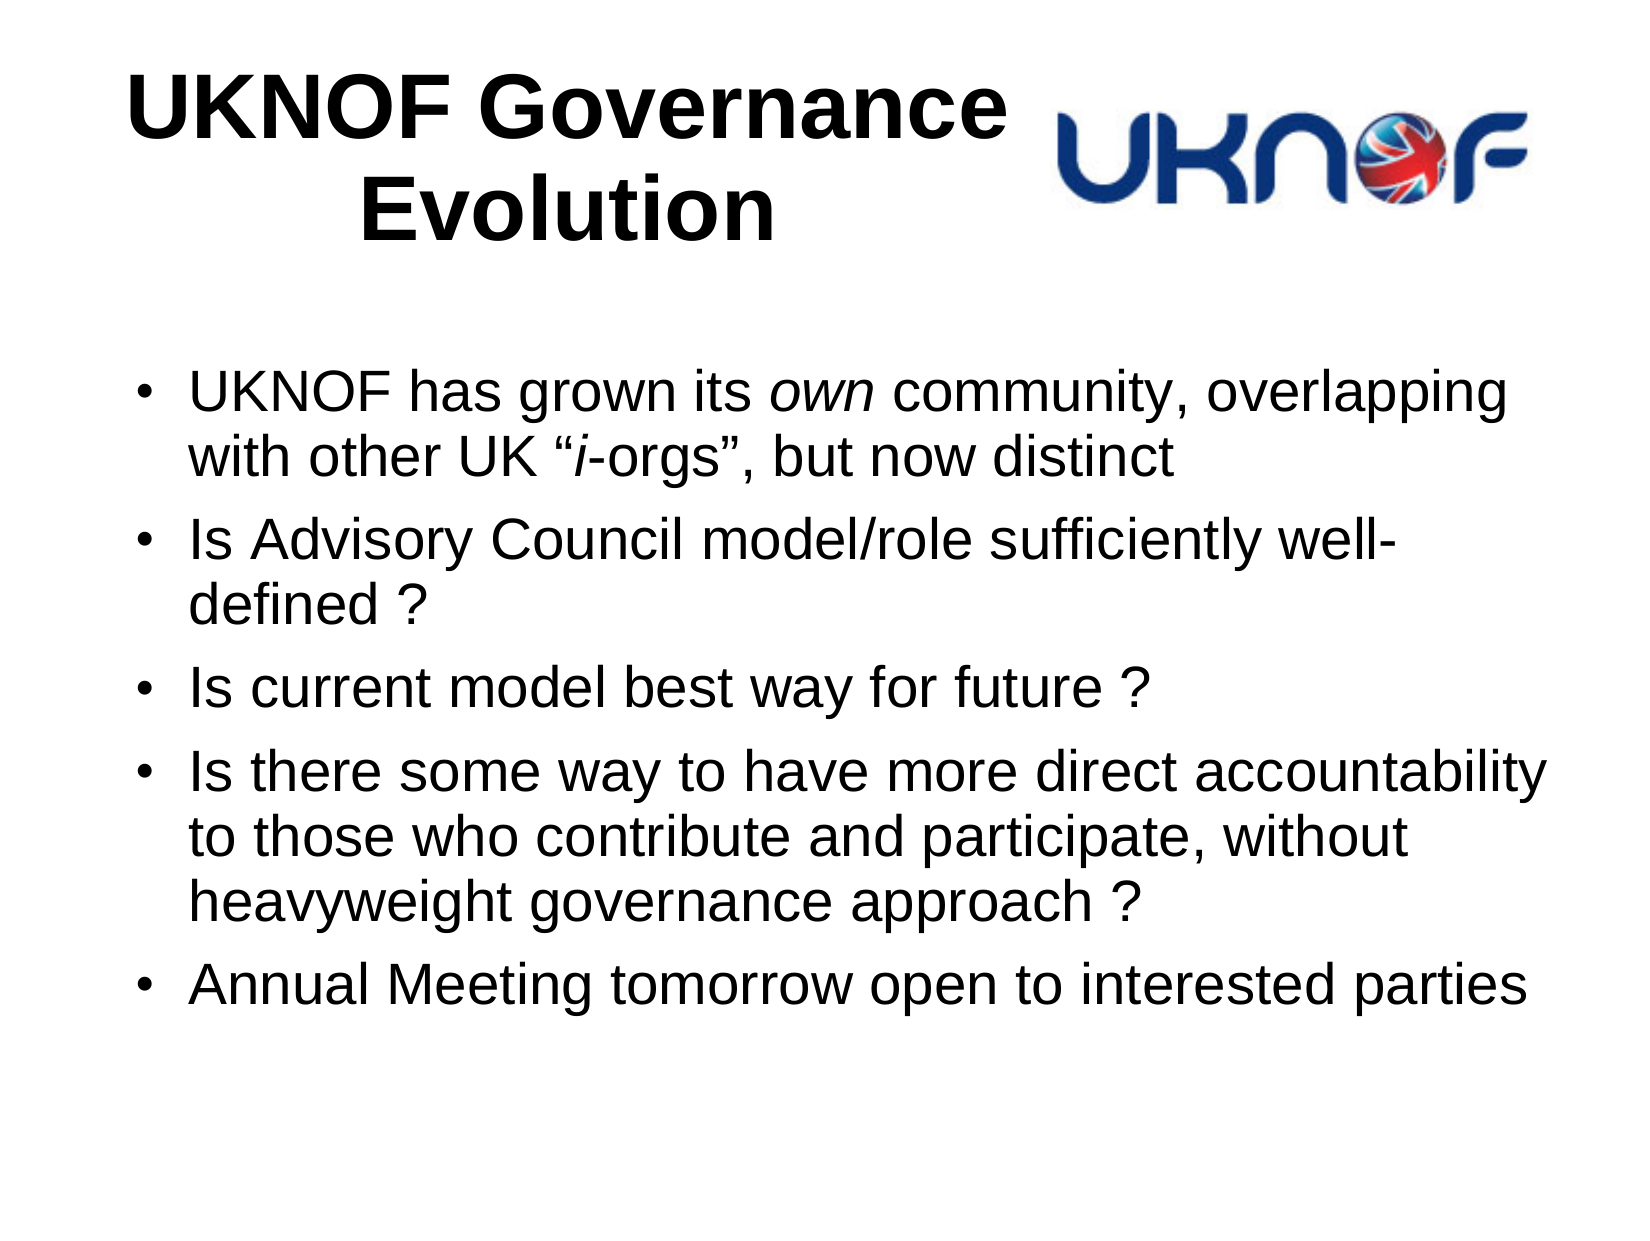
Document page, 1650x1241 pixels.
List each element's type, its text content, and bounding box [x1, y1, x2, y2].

picture [1050, 93, 1536, 225]
title UKNOF Governance Evolution [123, 37, 1013, 279]
list UKNOF has grown its own community, overlapping with other UK “i-orgs”, but now distinct Is Advisory Council model/role sufficiently well-defined ? Is current model best way for future ? Is there some way to have more direct accountability to those who contribute and participate, without heavyweight governance approach ? Annual Meeting tomorrow open to interested parties [75, 358, 1576, 1078]
